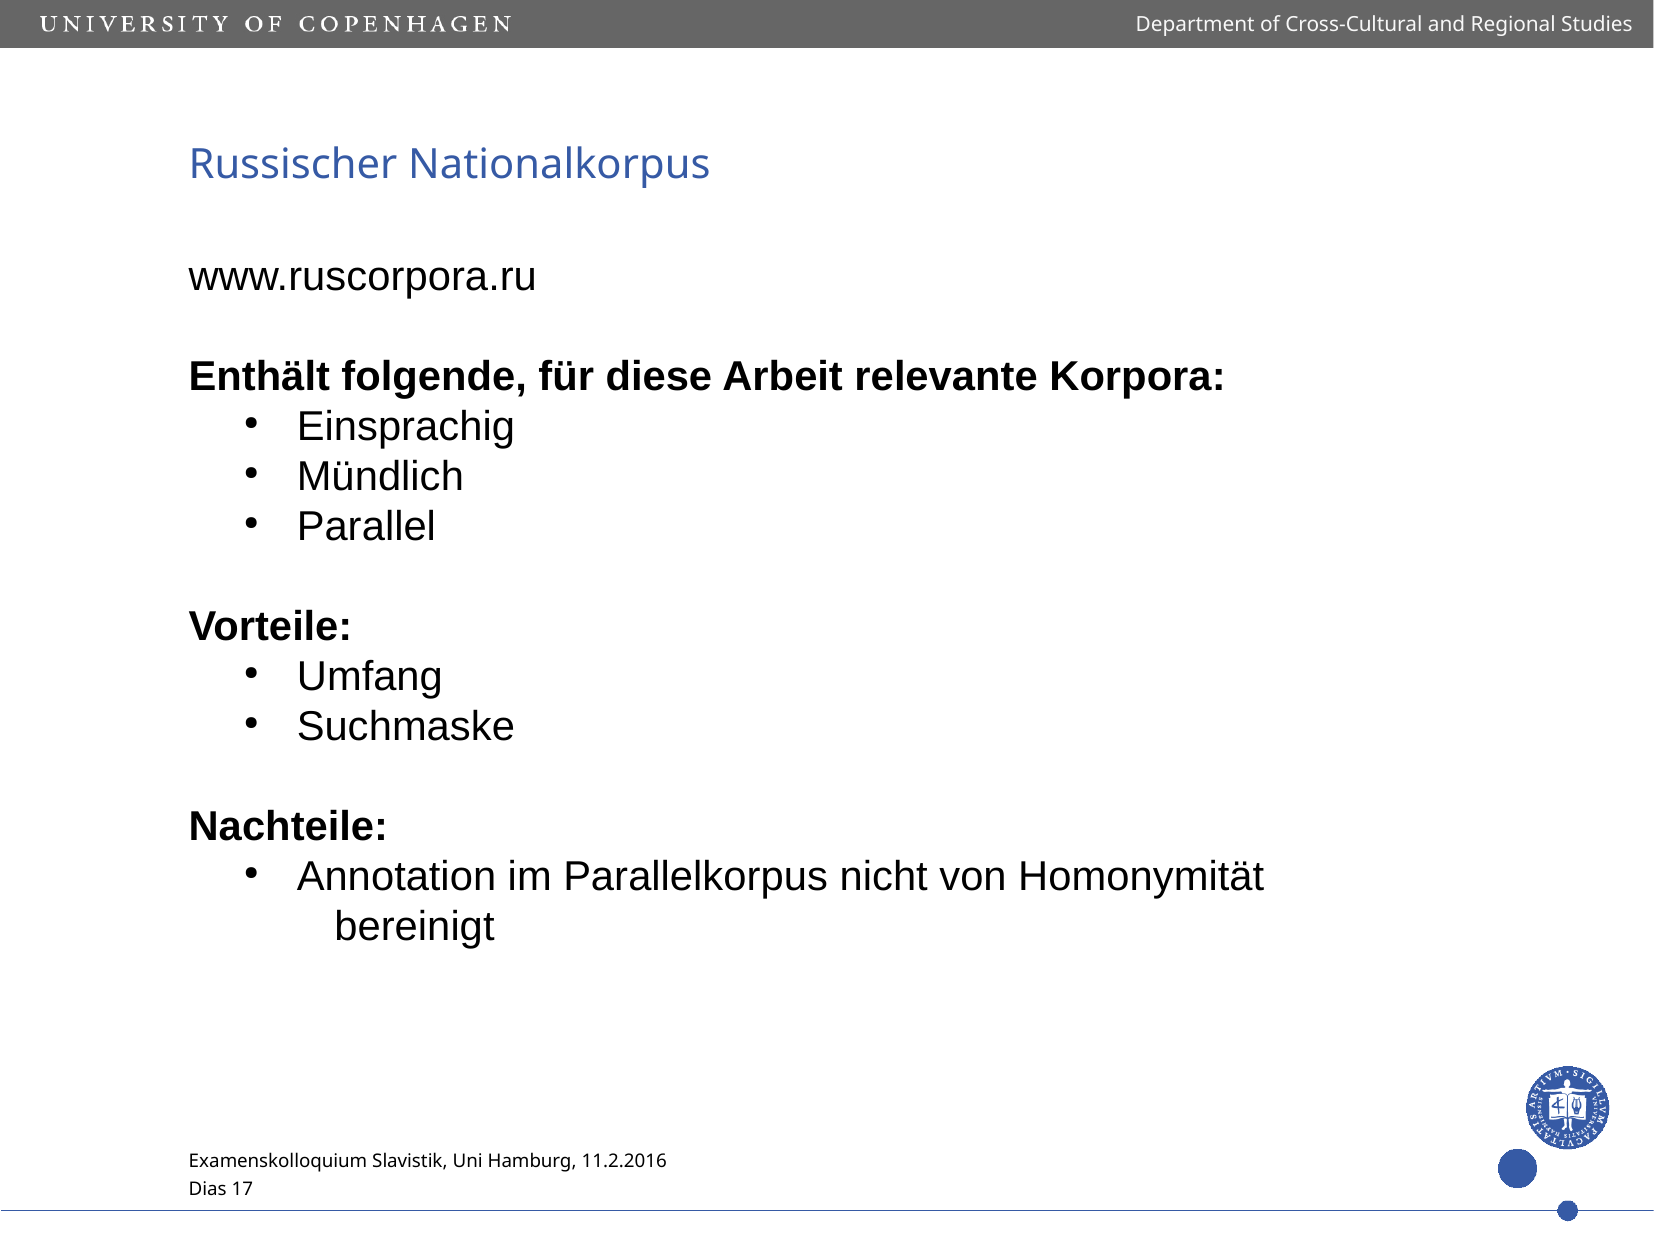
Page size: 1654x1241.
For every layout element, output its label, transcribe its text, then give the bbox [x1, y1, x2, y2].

title Russischer Nationalkorpus [188, 83, 1378, 188]
slide_number Dias <nummer> [188, 1176, 575, 1203]
picture [0, 1007, 1654, 1240]
list [188, 248, 1378, 808]
footer Department of Cross-Cultural and Regional Studies [516, 0, 1648, 48]
slide_number Examenskolloquium Slavistik, Uni Hamburg, 11.2.2016 [188, 1148, 1379, 1175]
list [182, 911, 1372, 1120]
